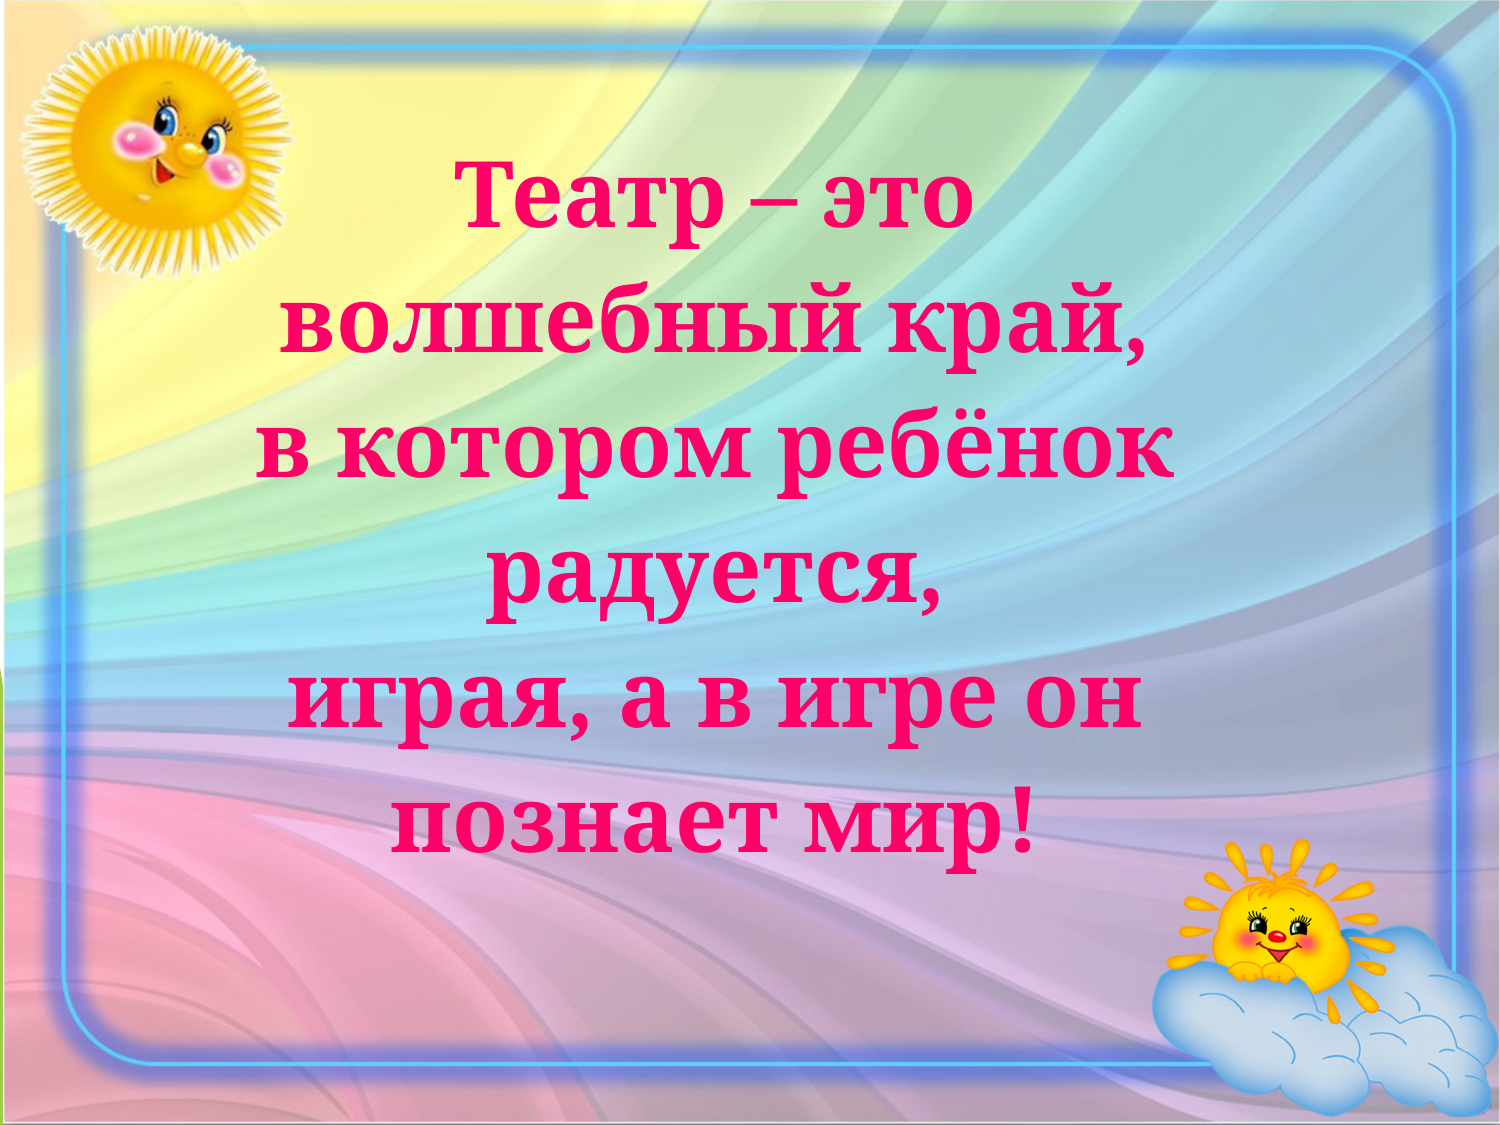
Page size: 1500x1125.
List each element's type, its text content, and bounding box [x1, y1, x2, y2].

picture [3, 0, 1500, 1125]
text_box Театр – это волшебный край, в котором ребёнок радуется, играя, а в игре он познает мир! [147, 122, 1284, 801]
